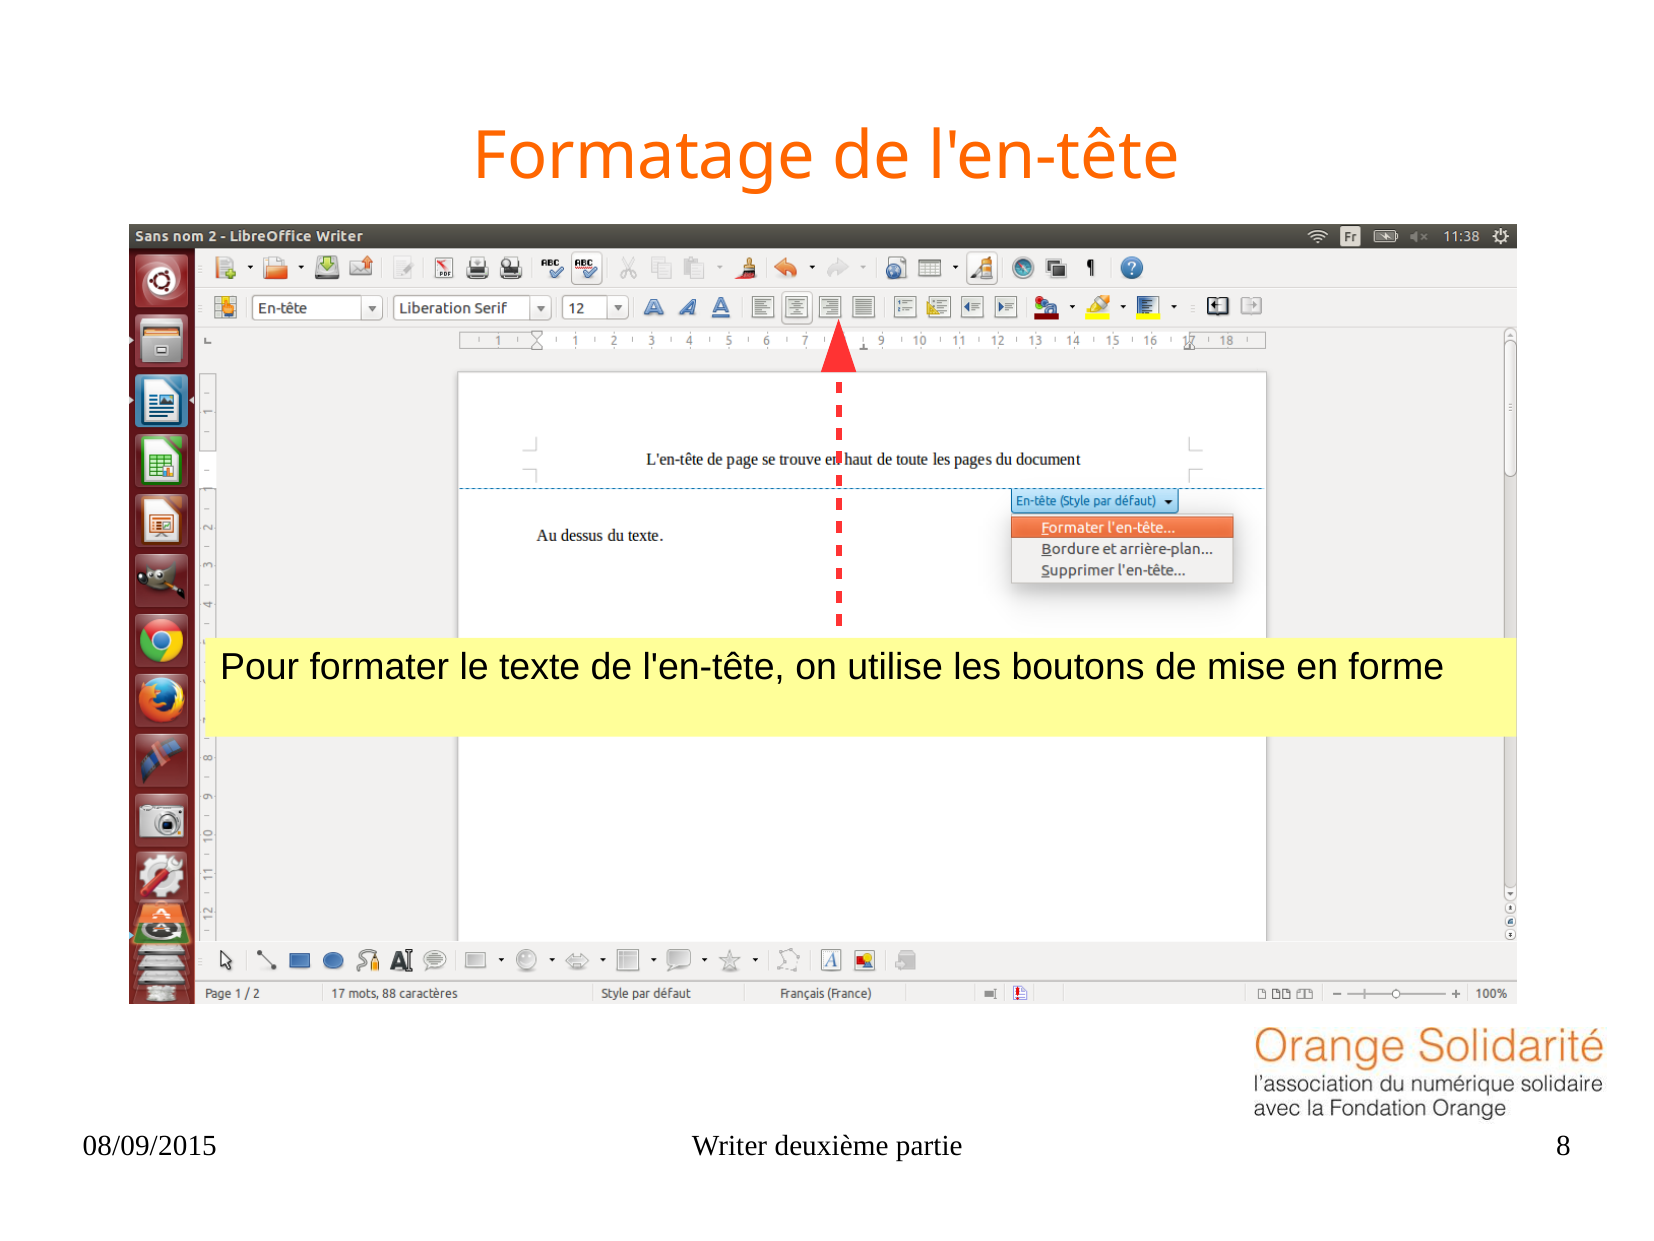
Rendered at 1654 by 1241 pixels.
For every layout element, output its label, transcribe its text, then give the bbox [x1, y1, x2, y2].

title Formatage de l'en-tête [82, 49, 1571, 257]
text_box Pour formater le texte de l'en-tête, on utilise les boutons de mise en forme [205, 637, 1517, 737]
picture [129, 224, 1517, 1004]
picture [1254, 1027, 1607, 1126]
